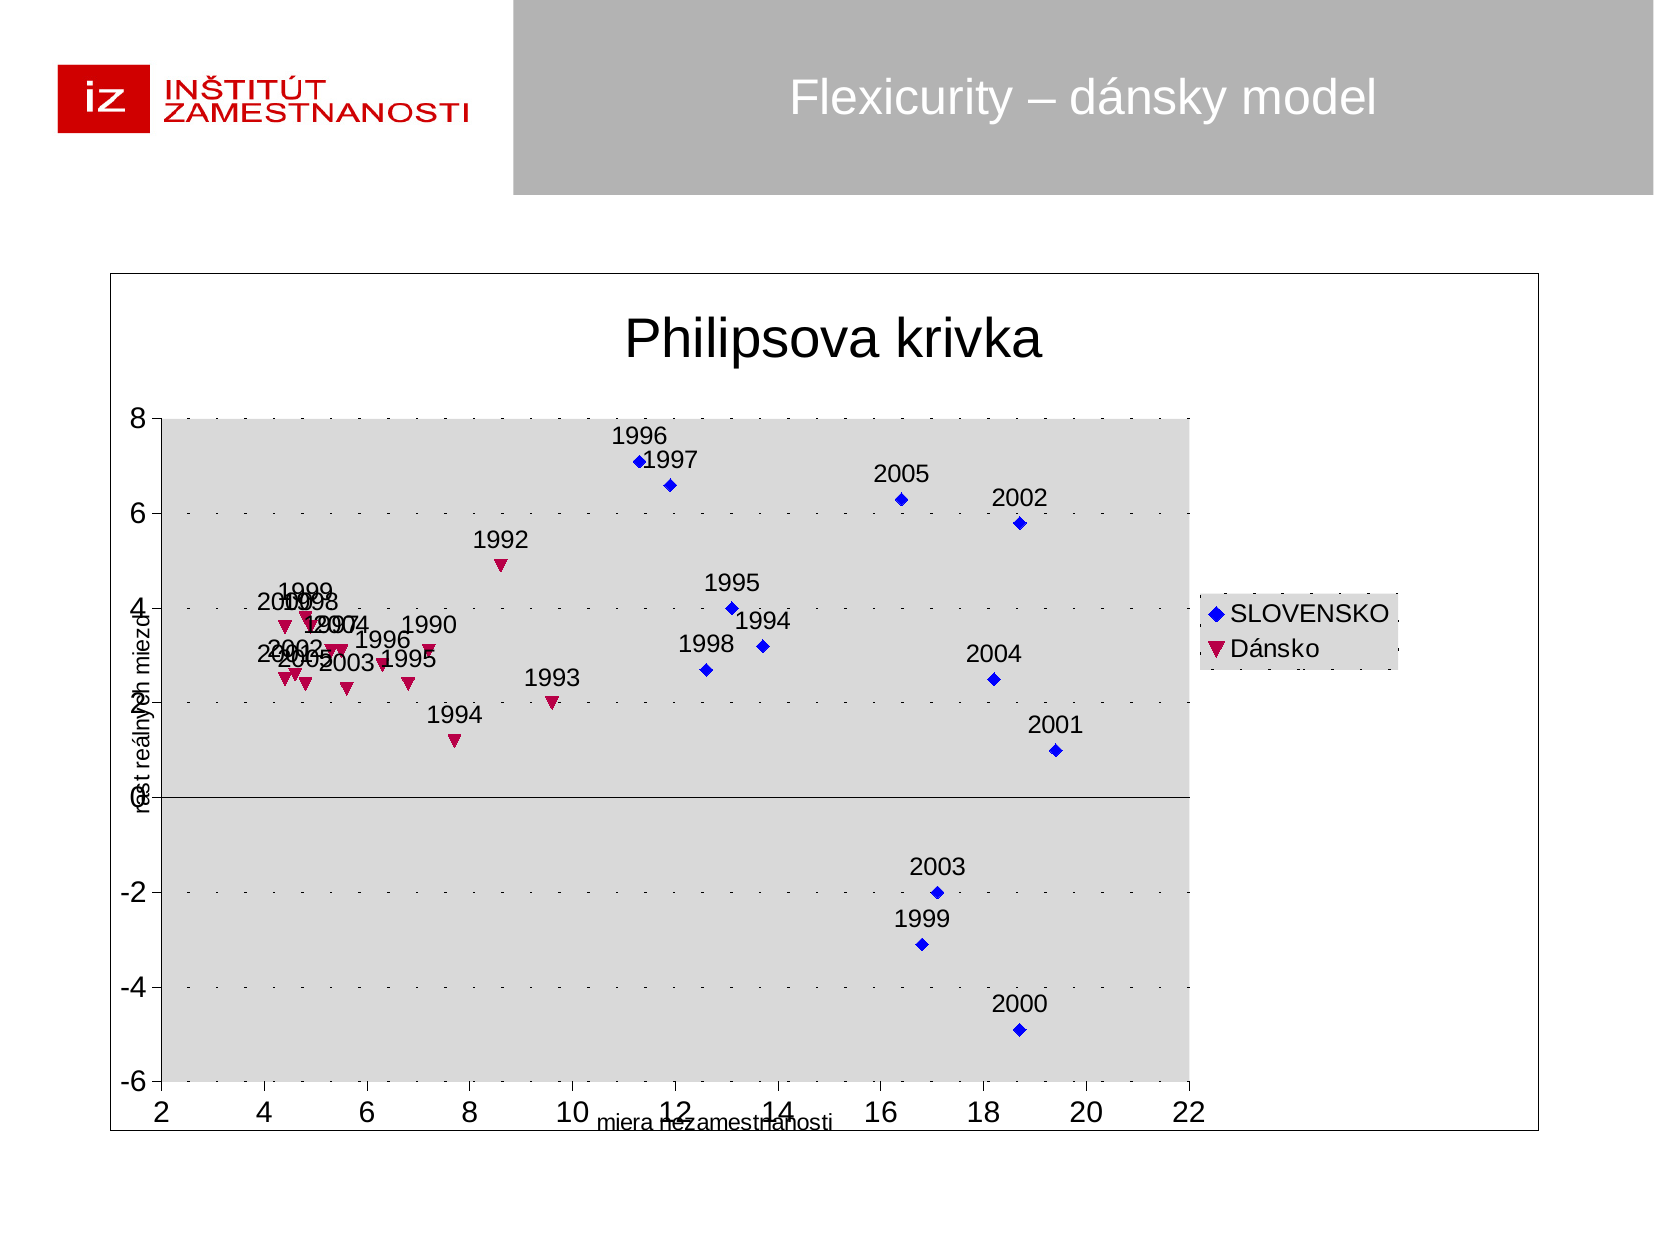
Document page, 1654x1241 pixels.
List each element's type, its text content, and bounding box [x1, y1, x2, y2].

picture [6, 5, 513, 189]
text_box Flexicurity – dánsky model [513, 0, 1654, 195]
chart [110, 273, 1539, 1142]
text_box [0, 0, 1654, 196]
